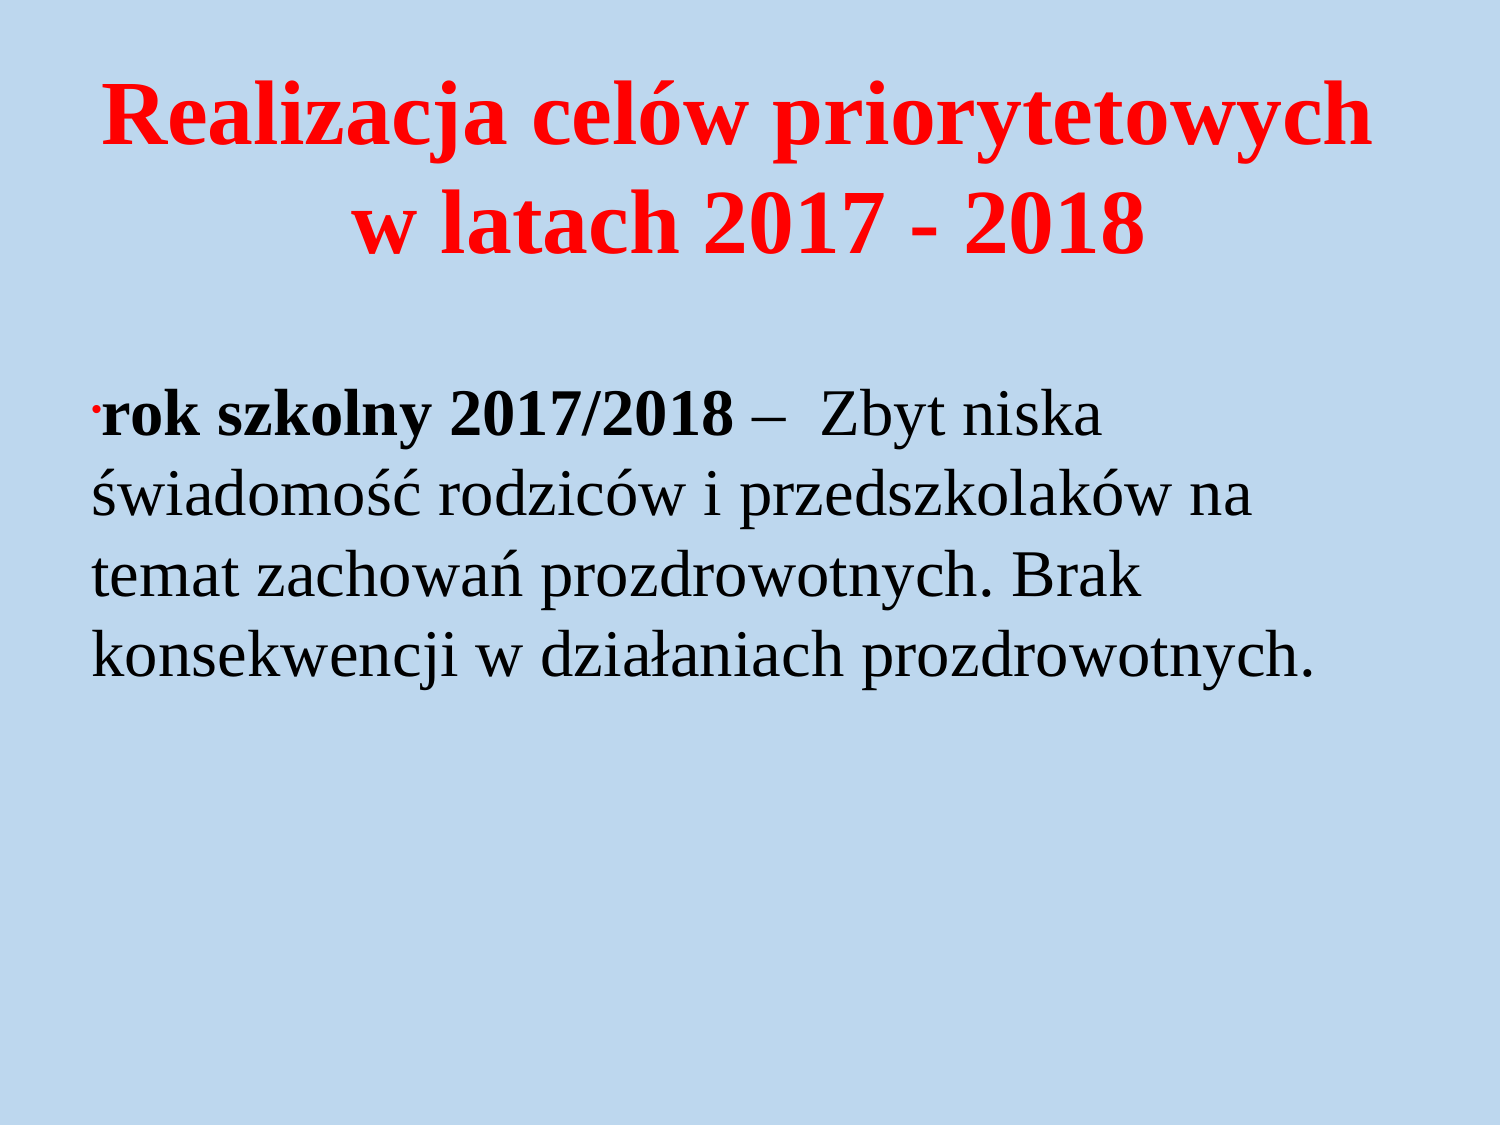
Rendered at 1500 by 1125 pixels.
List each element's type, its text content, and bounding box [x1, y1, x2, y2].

list rok szkolny 2017/2018 – Zbyt niska świadomość rodziców i przedszkolaków na temat zachowań prozdrowotnych. Brak konsekwencji w działaniach prozdrowotnych. [76, 361, 1427, 1059]
title Realizacja celów priorytetowych w latach 2017 - 2018 [75, 45, 1425, 303]
